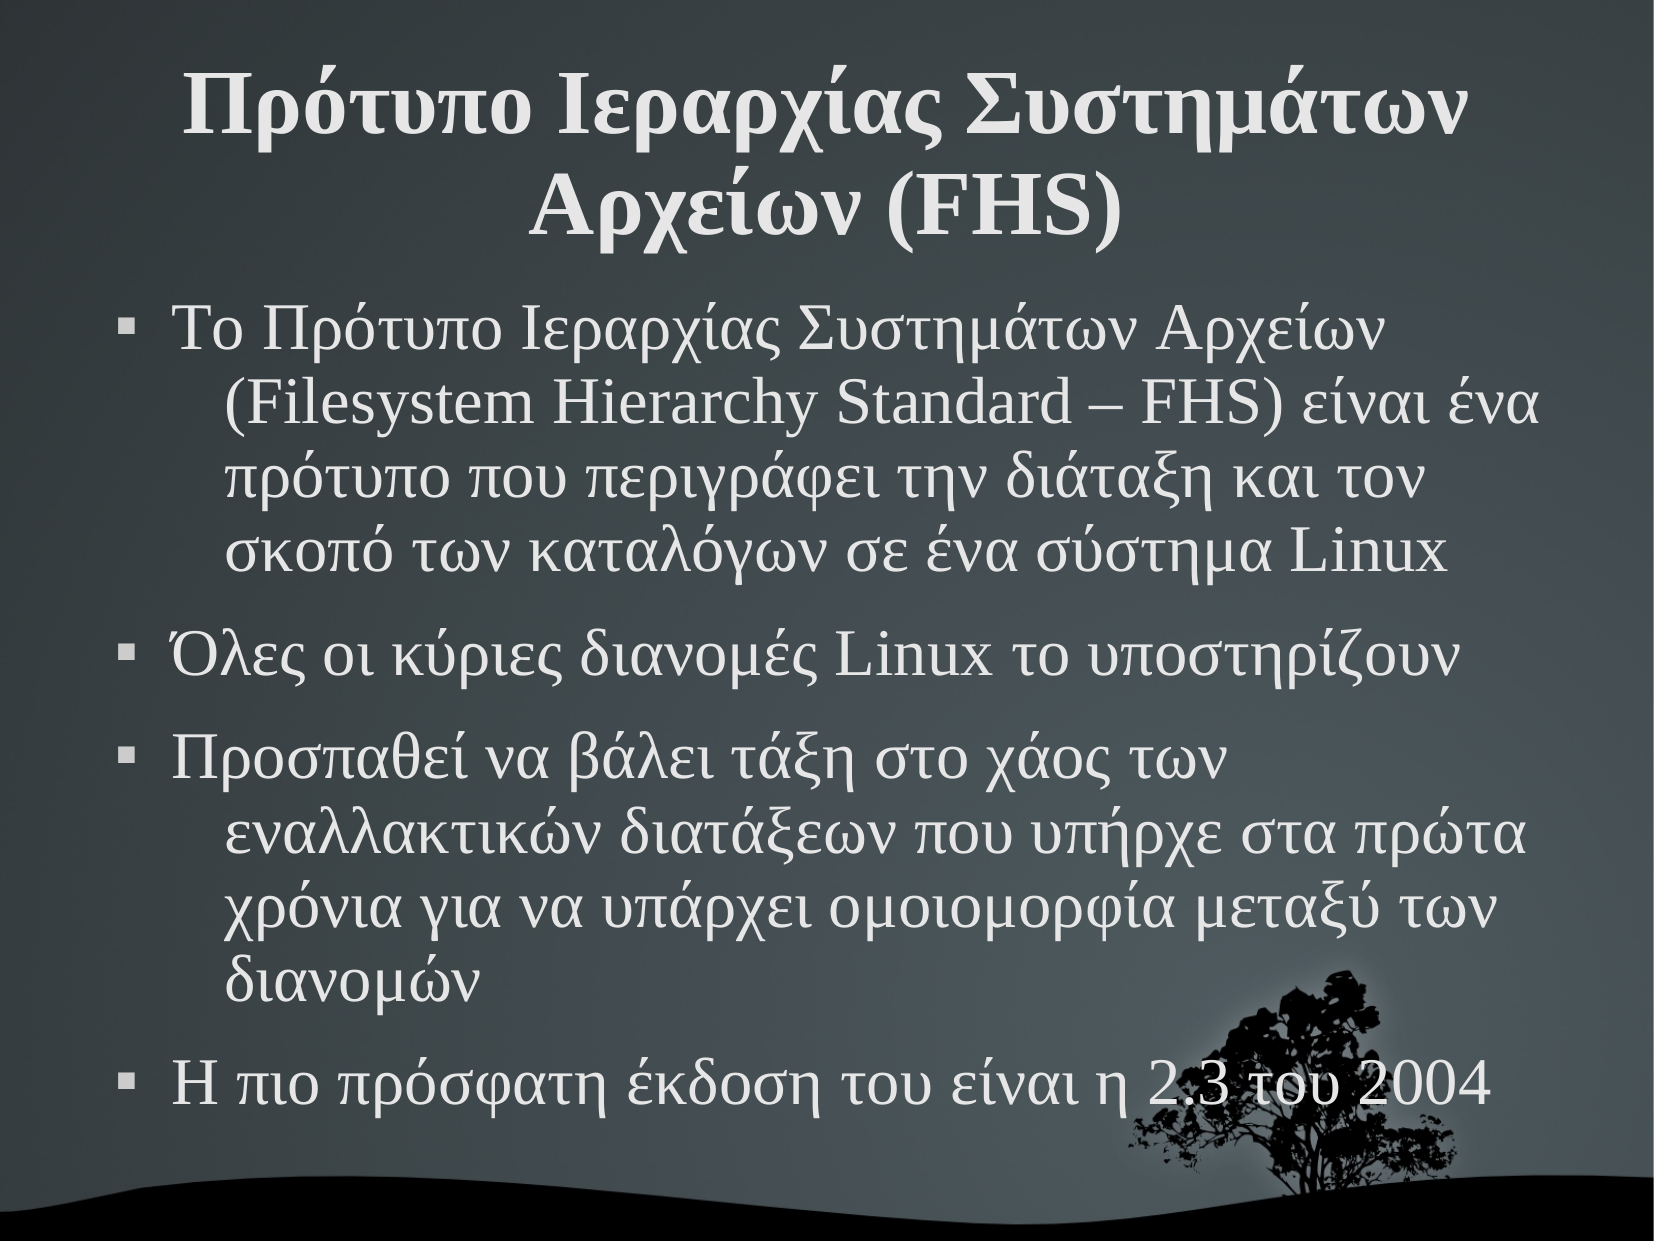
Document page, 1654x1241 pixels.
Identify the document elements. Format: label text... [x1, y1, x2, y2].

title Πρότυπο Ιεραρχίας Συστημάτων Αρχείων (FHS) [82, 33, 1571, 273]
list To Πρότυπο Ιεραρχίας Συστημάτων Αρχείων (Filesystem Hierarchy Standard – FHS) είναι ένα πρότυπο που περιγράφει την διάταξη και τον σκοπό των καταλόγων σε ένα σύστημα Linux Όλες οι κύριες διανομές Linux το υποστηρίζουν Προσπαθεί να βάλει τάξη στο χάος των εναλλακτικών διατάξεων που υπήρχε στα πρώτα χρόνια για να υπάρχει ομοιομορφία μεταξύ των διανομών Η πιο πρόσφατη έκδοση του είναι η 2.3 του 2004 [82, 290, 1571, 1187]
picture [0, 0, 1654, 1241]
